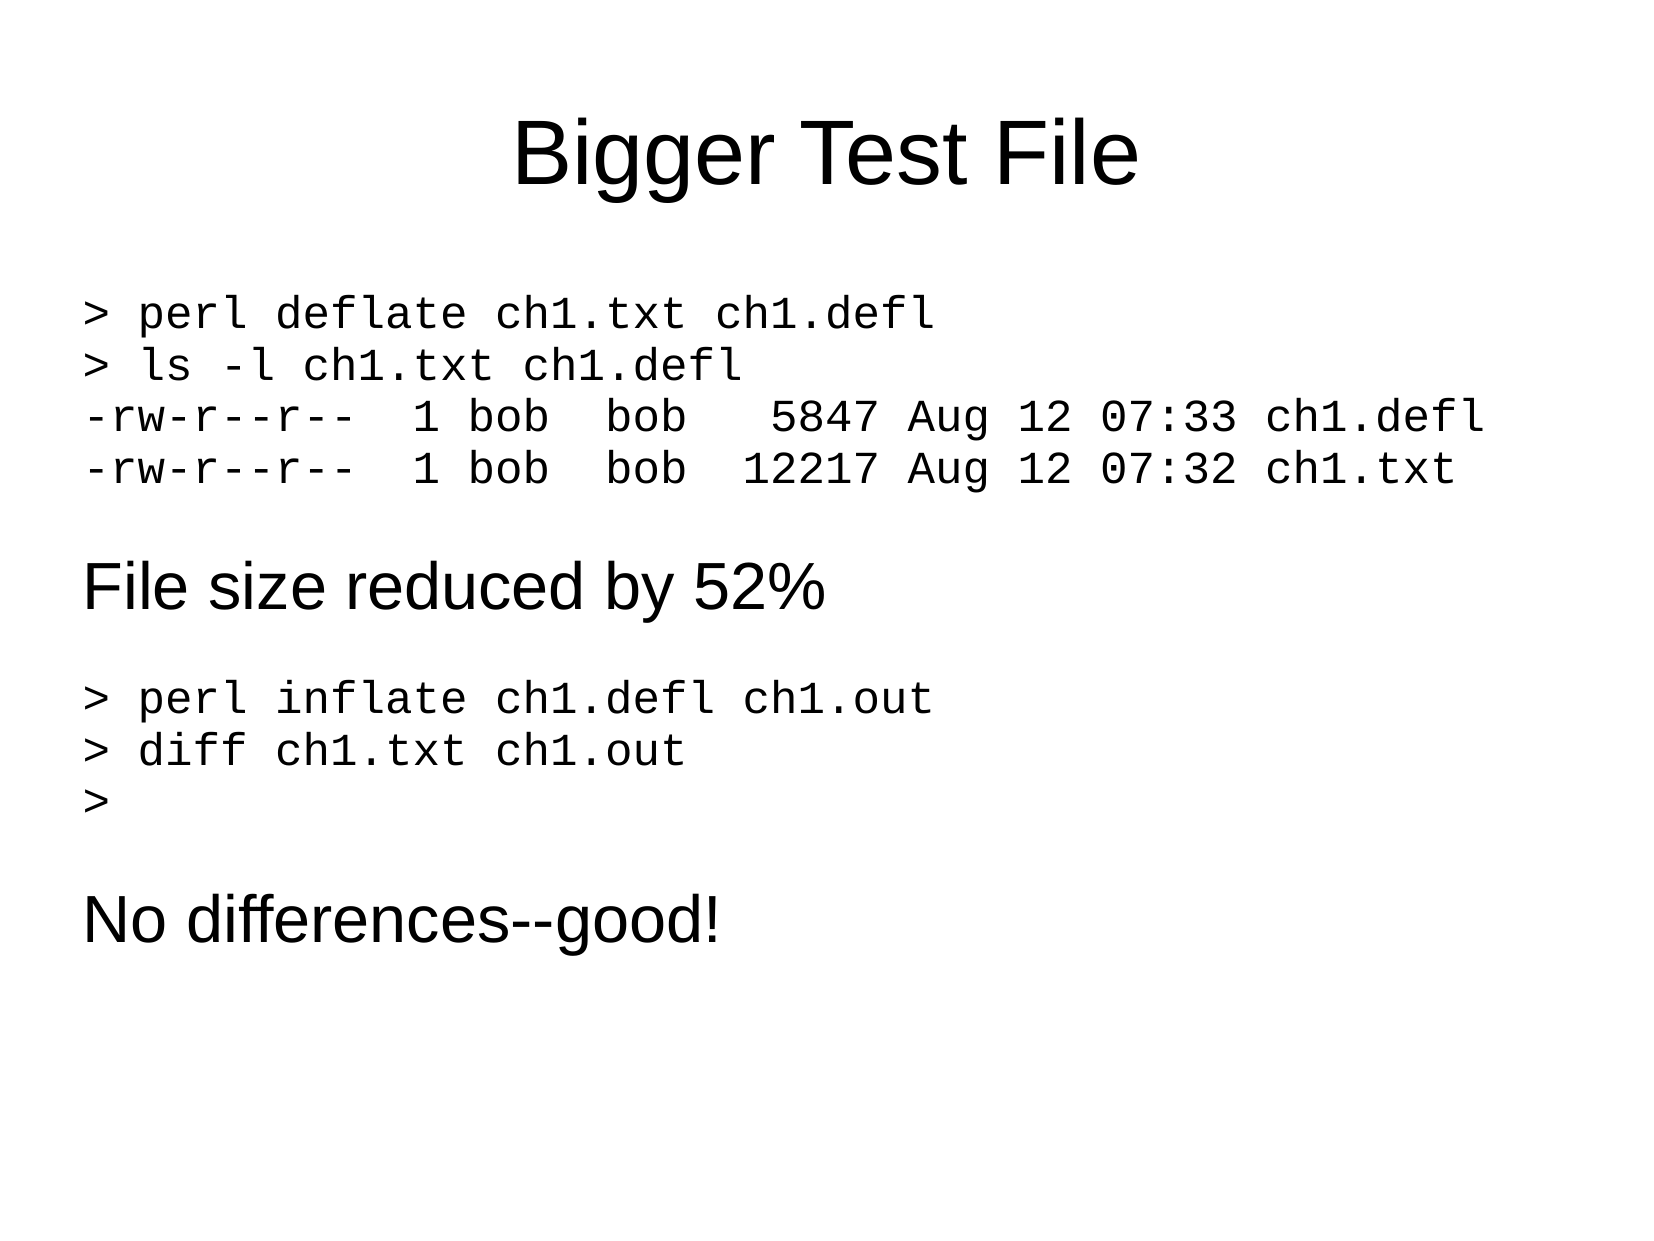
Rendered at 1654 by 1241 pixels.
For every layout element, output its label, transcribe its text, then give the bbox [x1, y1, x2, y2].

title Bigger Test File [82, 49, 1571, 257]
list > perl deflate ch1.txt ch1.defl > ls -l ch1.txt ch1.defl -rw-r--r-- 1 bob bob 5847 Aug 12 07:33 ch1.defl -rw-r--r-- 1 bob bob 12217 Aug 12 07:32 ch1.txt File size reduced by 52% > perl inflate ch1.defl ch1.out > diff ch1.txt ch1.out > No differences--good! [82, 290, 1571, 1109]
